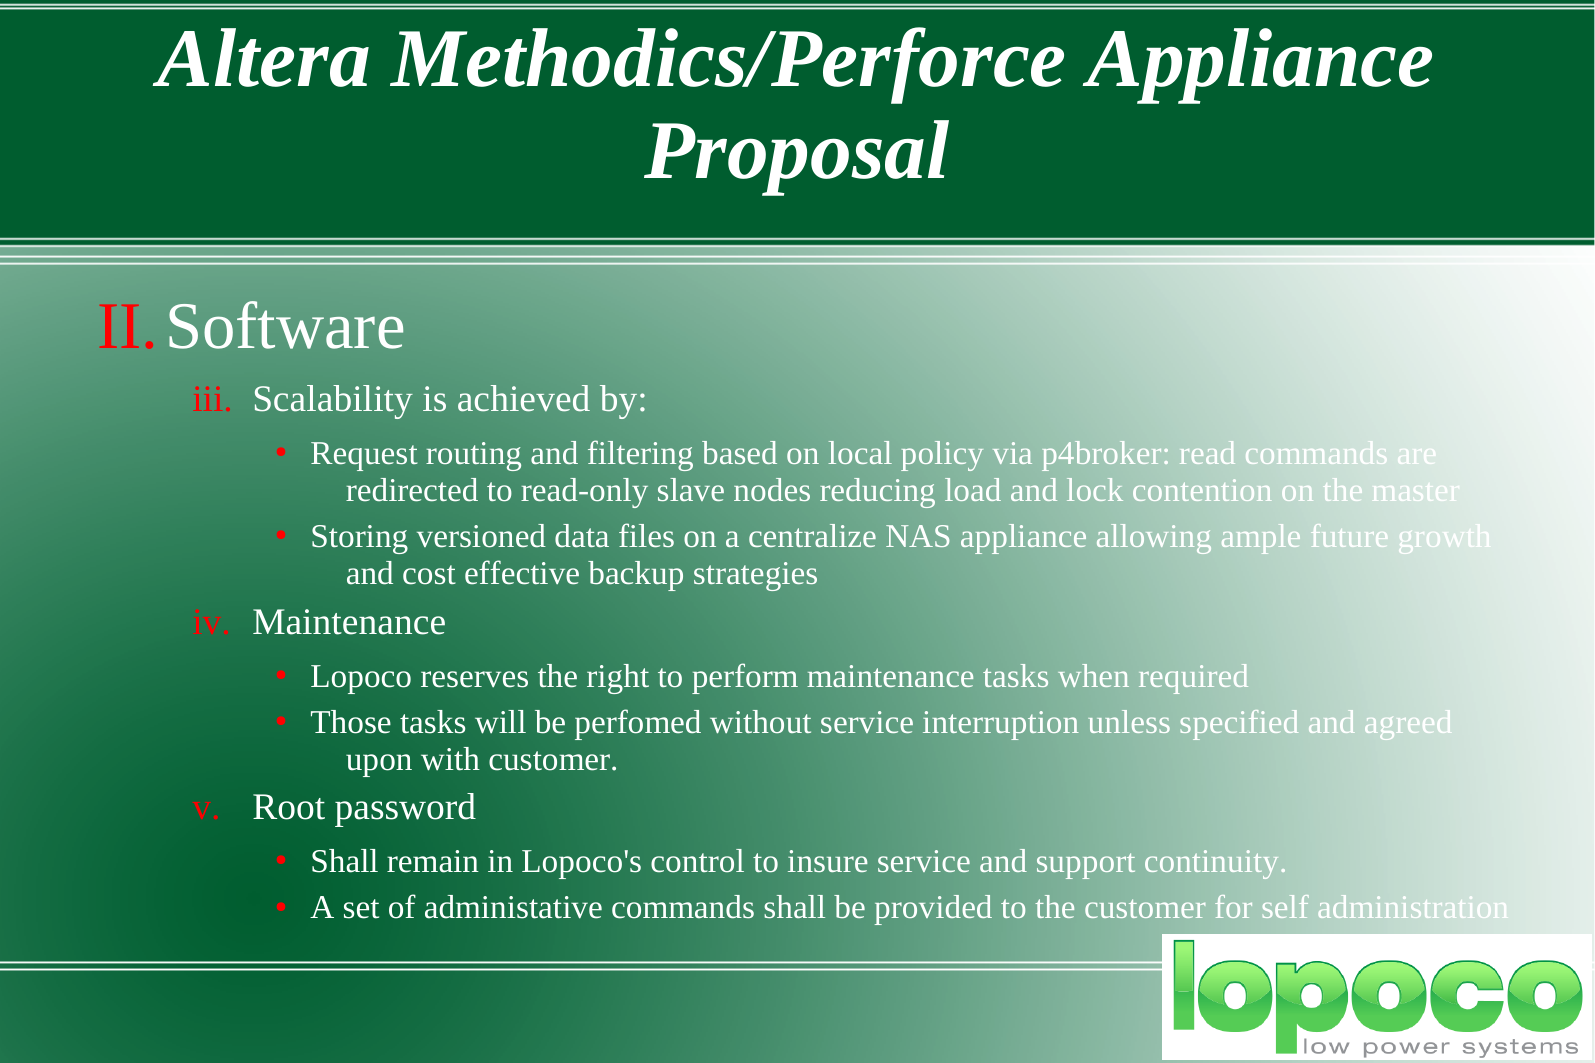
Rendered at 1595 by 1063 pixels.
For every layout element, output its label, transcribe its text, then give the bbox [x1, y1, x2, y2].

list Software Scalability is achieved by: Request routing and filtering based on local policy via p4broker: read commands are redirected to read-only slave nodes reducing load and lock contention on the master Storing versioned data files on a centralize NAS appliance allowing ample future growth and cost effective backup strategies Maintenance Lopoco reserves the right to perform maintenance tasks when required Those tasks will be perfomed without service interruption unless specified and agreed upon with customer. Root password Shall remain in Lopoco's control to insure service and support continuity. A set of administative commands shall be provided to the customer for self administration [79, 289, 1515, 976]
picture [0, 0, 1595, 1063]
title Altera Methodics/Perforce Appliance Proposal [79, 11, 1515, 197]
